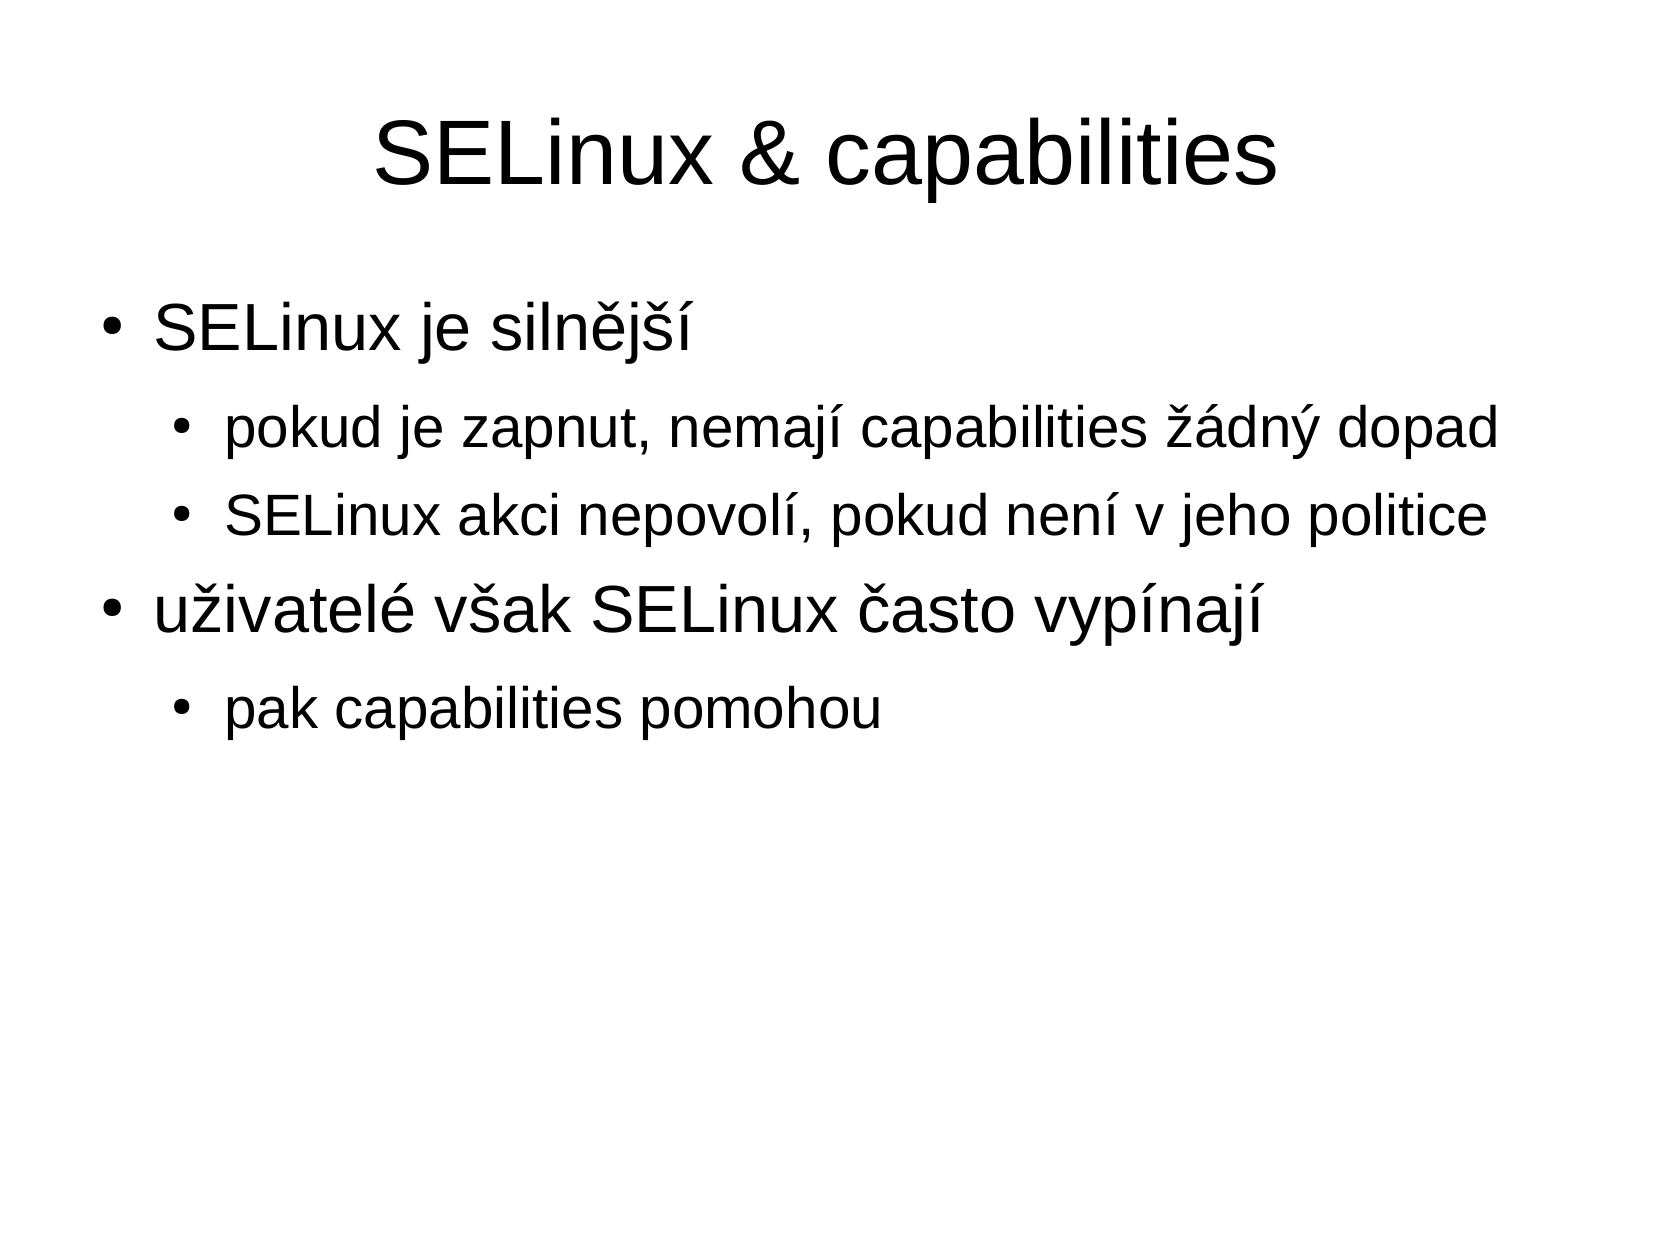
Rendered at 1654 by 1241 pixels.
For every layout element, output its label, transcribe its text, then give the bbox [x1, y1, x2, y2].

list SELinux je silnější pokud je zapnut, nemají capabilities žádný dopad SELinux akci nepovolí, pokud není v jeho politice uživatelé však SELinux často vypínají pak capabilities pomohou [82, 290, 1571, 1010]
title SELinux & capabilities [82, 49, 1571, 257]
